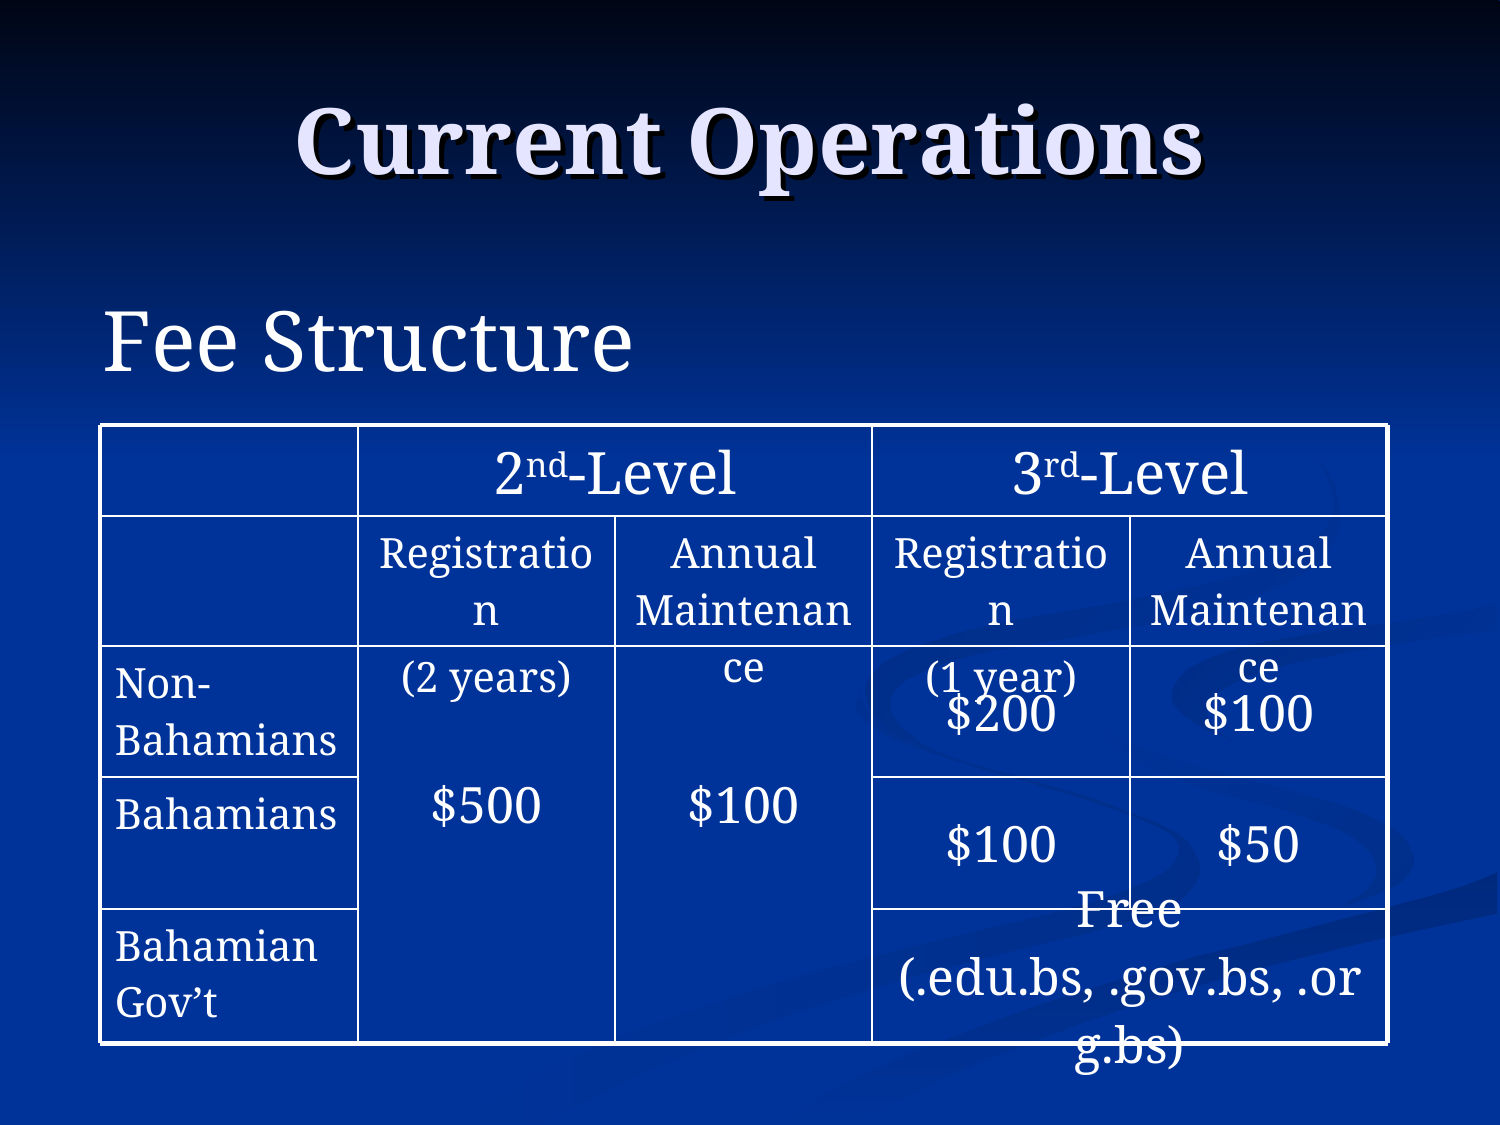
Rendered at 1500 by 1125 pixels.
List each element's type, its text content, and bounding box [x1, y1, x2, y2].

text_box Registration (1 year) [873, 517, 1129, 645]
text_box $500 [359, 647, 614, 1041]
text_box Registration (2 years) [359, 517, 614, 645]
text_box $100 [1131, 647, 1385, 776]
text_box Bahamians [102, 778, 357, 908]
text_box 3rd-Level [873, 427, 1385, 515]
text_box $100 [616, 647, 871, 1041]
text_box $100 [873, 778, 1129, 908]
text_box $200 [873, 647, 1129, 776]
text_box Non-Bahamians [102, 647, 357, 776]
text_box $50 [1131, 778, 1385, 908]
text_box Bahamian Gov’t [102, 910, 357, 1041]
title Current Operations [75, 45, 1426, 233]
text_box Annual Maintenance [1131, 517, 1385, 645]
text_box 2nd-Level [359, 427, 871, 515]
text_box Annual Maintenance [616, 517, 871, 645]
text_box Fee Structure [87, 274, 1426, 404]
text_box Free (.edu.bs, .gov.bs, .org.bs) [873, 910, 1385, 1041]
